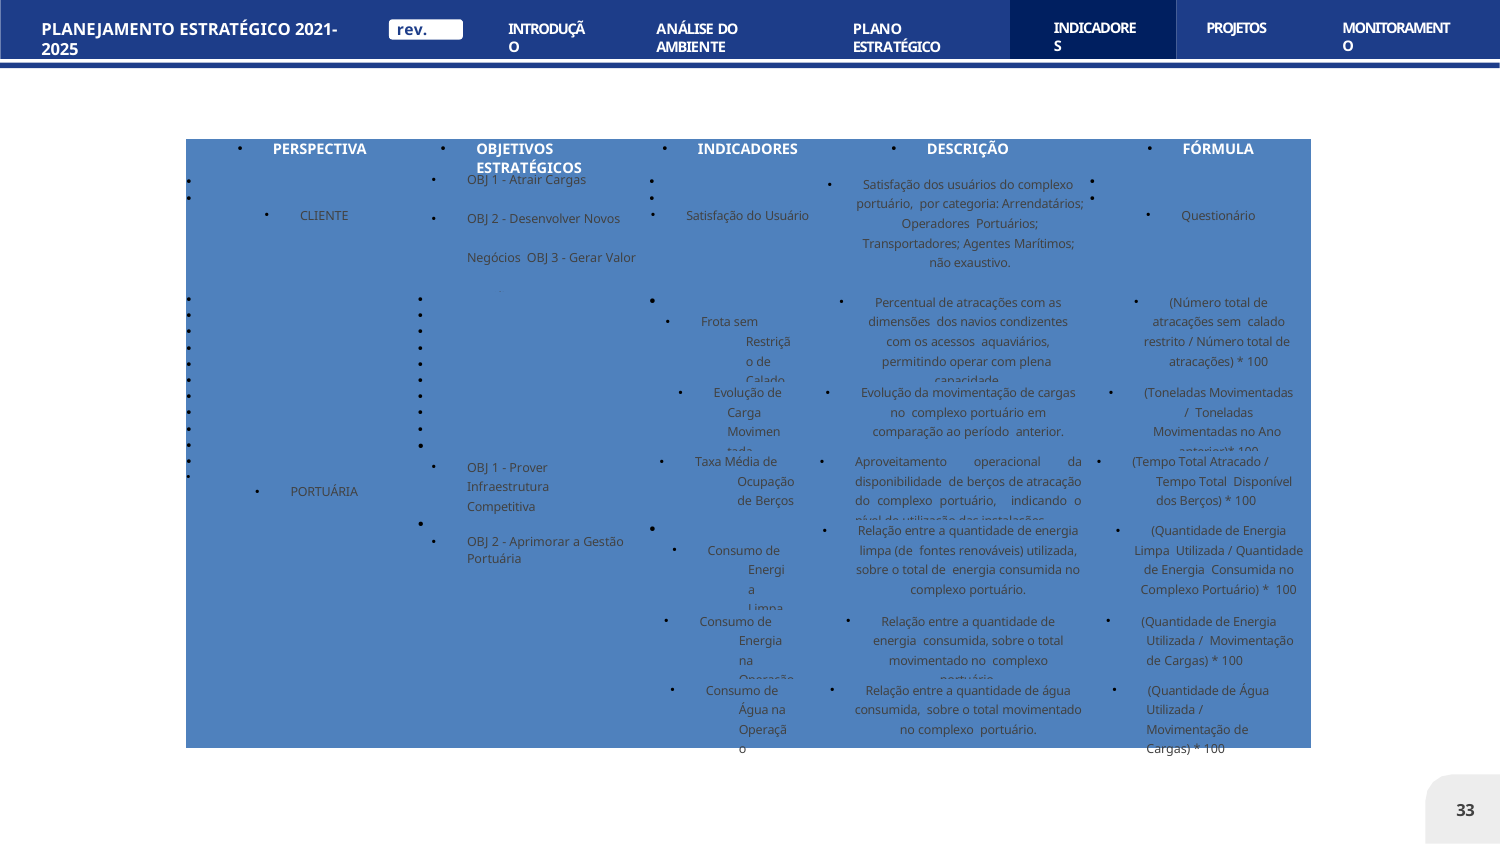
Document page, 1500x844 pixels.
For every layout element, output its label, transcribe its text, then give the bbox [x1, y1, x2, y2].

table_cell Consumo de Água na Operação [649, 679, 811, 748]
table_cell Evolução de Carga Movimentada [649, 382, 811, 451]
text_box ANÁLISE DO AMBIENTE [654, 17, 796, 40]
table_cell Percentual de atracações com as dimensões dos navios condizentes com os acessos aquaviários, permitindo operar com plena capacidade. [811, 292, 1090, 382]
table_header OBJETIVOS ESTRATÉGICOS [418, 139, 649, 174]
table_cell OBJ 1 - Prover Infraestrutura Competitiva OBJ 2 - Aprimorar a Gestão Portuária [418, 292, 649, 748]
table_cell (Quantidade de Água Utilizada / Movimentação de Cargas) * 100 [1090, 679, 1311, 748]
table_cell Evolução da movimentação de cargas no complexo portuário em comparação ao período anterior. [811, 382, 1090, 451]
text_box INDICADORES [1051, 16, 1137, 39]
table_header INDICADORES [649, 139, 811, 174]
text_box PROJETOS [1204, 16, 1272, 39]
table_cell Satisfação do Usuário [649, 174, 811, 292]
table_cell Consumo de Energia Limpa [649, 520, 811, 610]
table_cell Frota sem Restrição de Calado [649, 292, 811, 382]
table_cell Aproveitamento operacional da disponibilidade de berços de atracação do complexo portuário, indicando o nível de utilização das instalações. [811, 451, 1090, 520]
text_box [0, 62, 1500, 69]
table_cell Satisfação dos usuários do complexo portuário, por categoria: Arrendatários; Operadores Portuários; Transportadores; Agentes Marítimos; não exaustivo. [811, 174, 1090, 292]
text_box PLANEJAMENTO ESTRATÉGICO 2021-2025 [39, 16, 374, 41]
table_cell Relação entre a quantidade de energia limpa (de fontes renováveis) utilizada, sobre o total de energia consumida no complexo portuário. [811, 520, 1090, 610]
text_box PLANO ESTRATÉGICO [850, 17, 982, 40]
table_header DESCRIÇÃO [811, 139, 1090, 174]
table_cell OBJ 1 - Atrair Cargas OBJ 2 - Desenvolver Novos Negócios OBJ 3 - Gerar Valor aos Clientes [418, 174, 649, 292]
table_header FÓRMULA [1090, 139, 1311, 174]
table_cell (Tempo Total Atracado / Tempo Total Disponível dos Berços) * 100 [1090, 451, 1311, 520]
text_box [1425, 774, 1500, 844]
table_cell (Número total de atracações sem calado restrito / Número total de atracações) * 100 [1090, 292, 1311, 382]
table_cell PORTUÁRIA [186, 292, 418, 748]
table_cell (Quantidade de Energia Utilizada / Movimentação de Cargas) * 100 [1090, 610, 1311, 679]
table_cell Consumo de Energia na Operação [649, 610, 811, 679]
table_cell Relação entre a quantidade de água consumida, sobre o total movimentado no complexo portuário. [811, 679, 1090, 748]
table_cell CLIENTE [186, 174, 418, 292]
text_box [0, 0, 1500, 59]
text_box MONITORAMENTO [1340, 16, 1453, 39]
table_cell (Quantidade de Energia Limpa Utilizada / Quantidade de Energia Consumida no Complexo Portuário) * 100 [1090, 520, 1311, 610]
table_cell (Toneladas Movimentadas / Toneladas Movimentadas no Ano anterior)* 100 [1090, 382, 1311, 451]
text_box 31 [1450, 799, 1480, 823]
table_header PERSPECTIVA [186, 139, 418, 174]
table_cell Relação entre a quantidade de energia consumida, sobre o total movimentado no complexo portuário. [811, 610, 1090, 679]
text_box INTRODUÇÃO [506, 17, 589, 40]
text_box rev. 2022 [394, 17, 457, 41]
table_cell Taxa Média de Ocupação de Berços [649, 451, 811, 520]
table_cell Questionário [1090, 174, 1311, 292]
